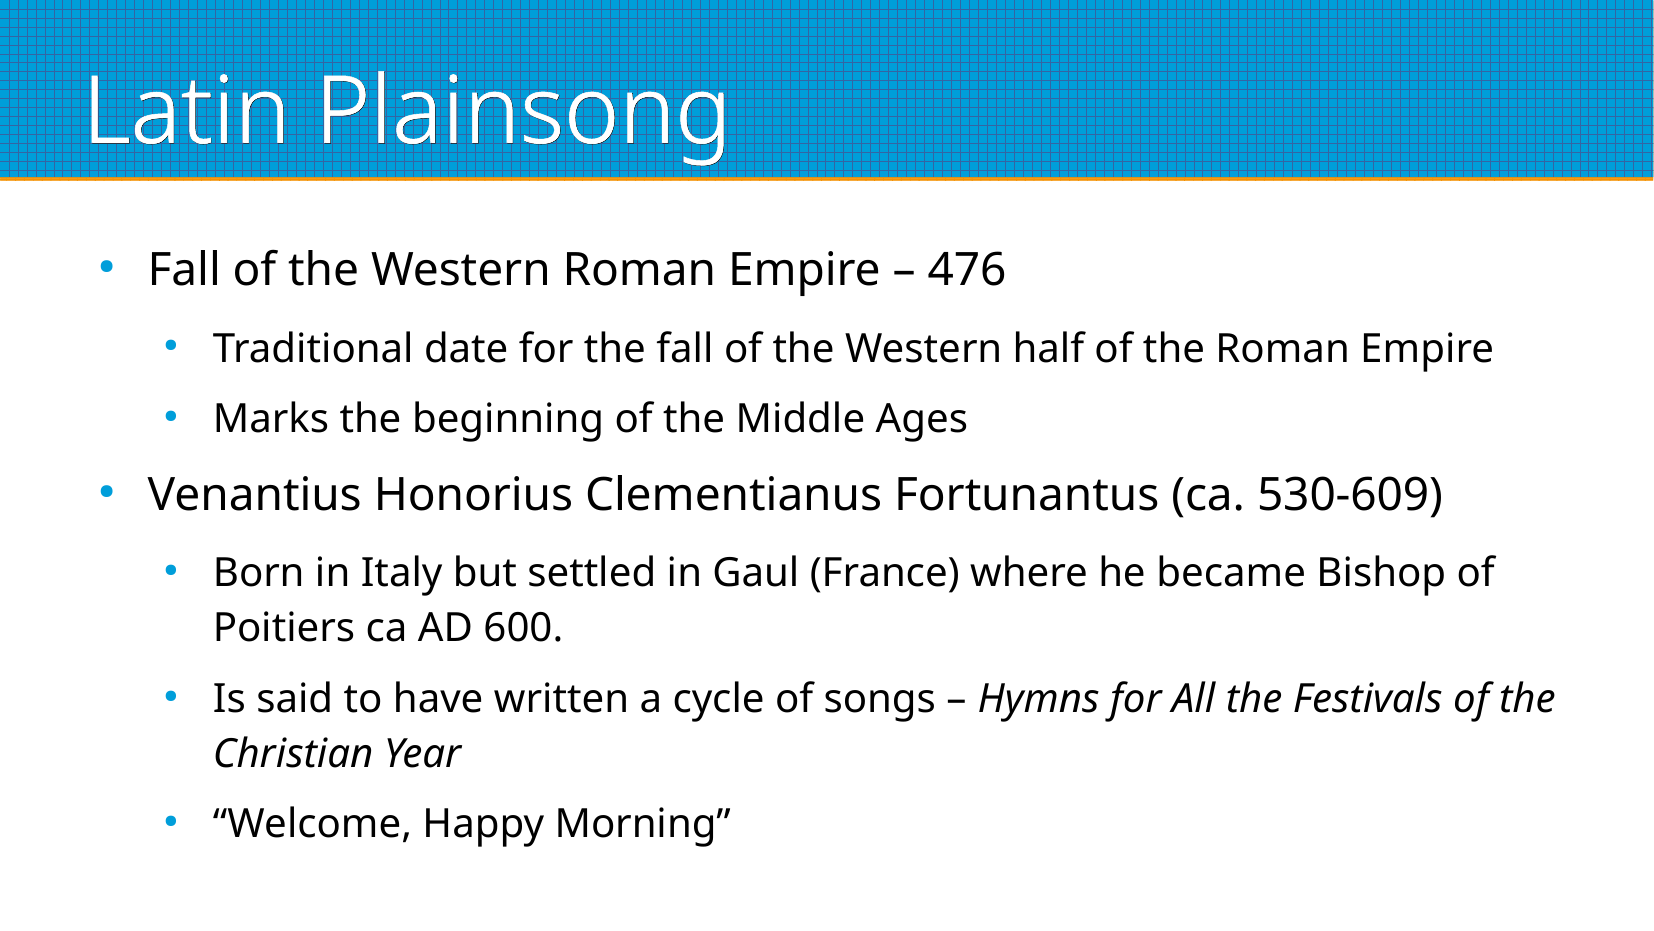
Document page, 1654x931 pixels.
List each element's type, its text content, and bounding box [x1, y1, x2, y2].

title Latin Plainsong [82, 14, 1571, 171]
list Fall of the Western Roman Empire – 476 Traditional date for the fall of the Western half of the Roman Empire Marks the beginning of the Middle Ages Venantius Honorius Clementianus Fortunantus (ca. 530-609) Born in Italy but settled in Gaul (France) where he became Bishop of Poitiers ca AD 600. Is said to have written a cycle of songs – Hymns for All the Festivals of the Christian Year “Welcome, Happy Morning” [82, 236, 1613, 863]
